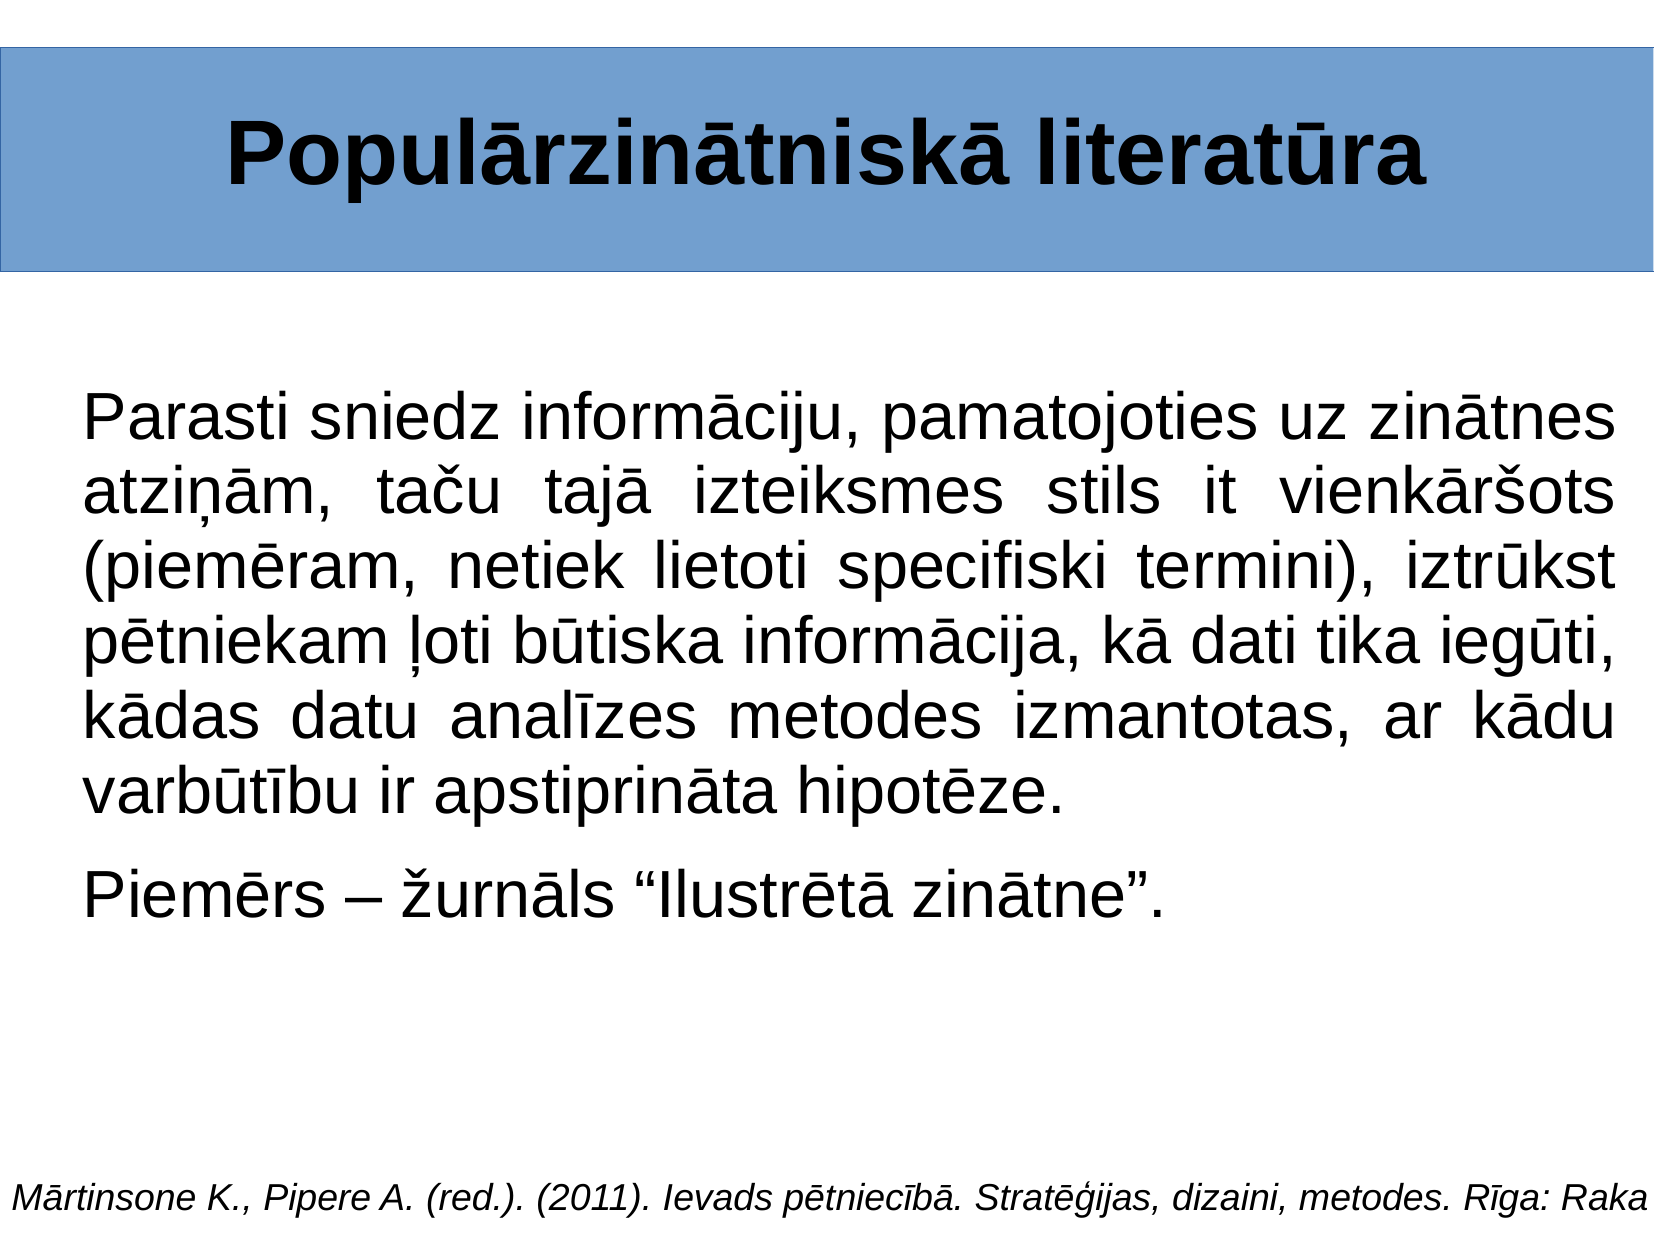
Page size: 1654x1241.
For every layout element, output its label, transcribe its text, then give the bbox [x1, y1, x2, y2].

text_box [0, 47, 1654, 272]
title Populārzinātniskā literatūra [82, 49, 1571, 257]
list Parasti sniedz informāciju, pamatojoties uz zinātnes atziņām, taču tajā izteiksmes stils it vienkāršots (piemēram, netiek lietoti specifiski termini), iztrūkst pētniekam ļoti būtiska informācija, kā dati tika iegūti, kādas datu analīzes metodes izmantotas, ar kādu varbūtību ir apstiprināta hipotēze. Piemērs – žurnāls “Ilustrētā zinātne”. [82, 378, 1619, 1099]
text_box Mārtinsone K., Pipere A. (red.). (2011). Ievads pētniecībā. Stratēģijas, dizaini, metodes. Rīga: Raka [0, 1169, 1654, 1227]
